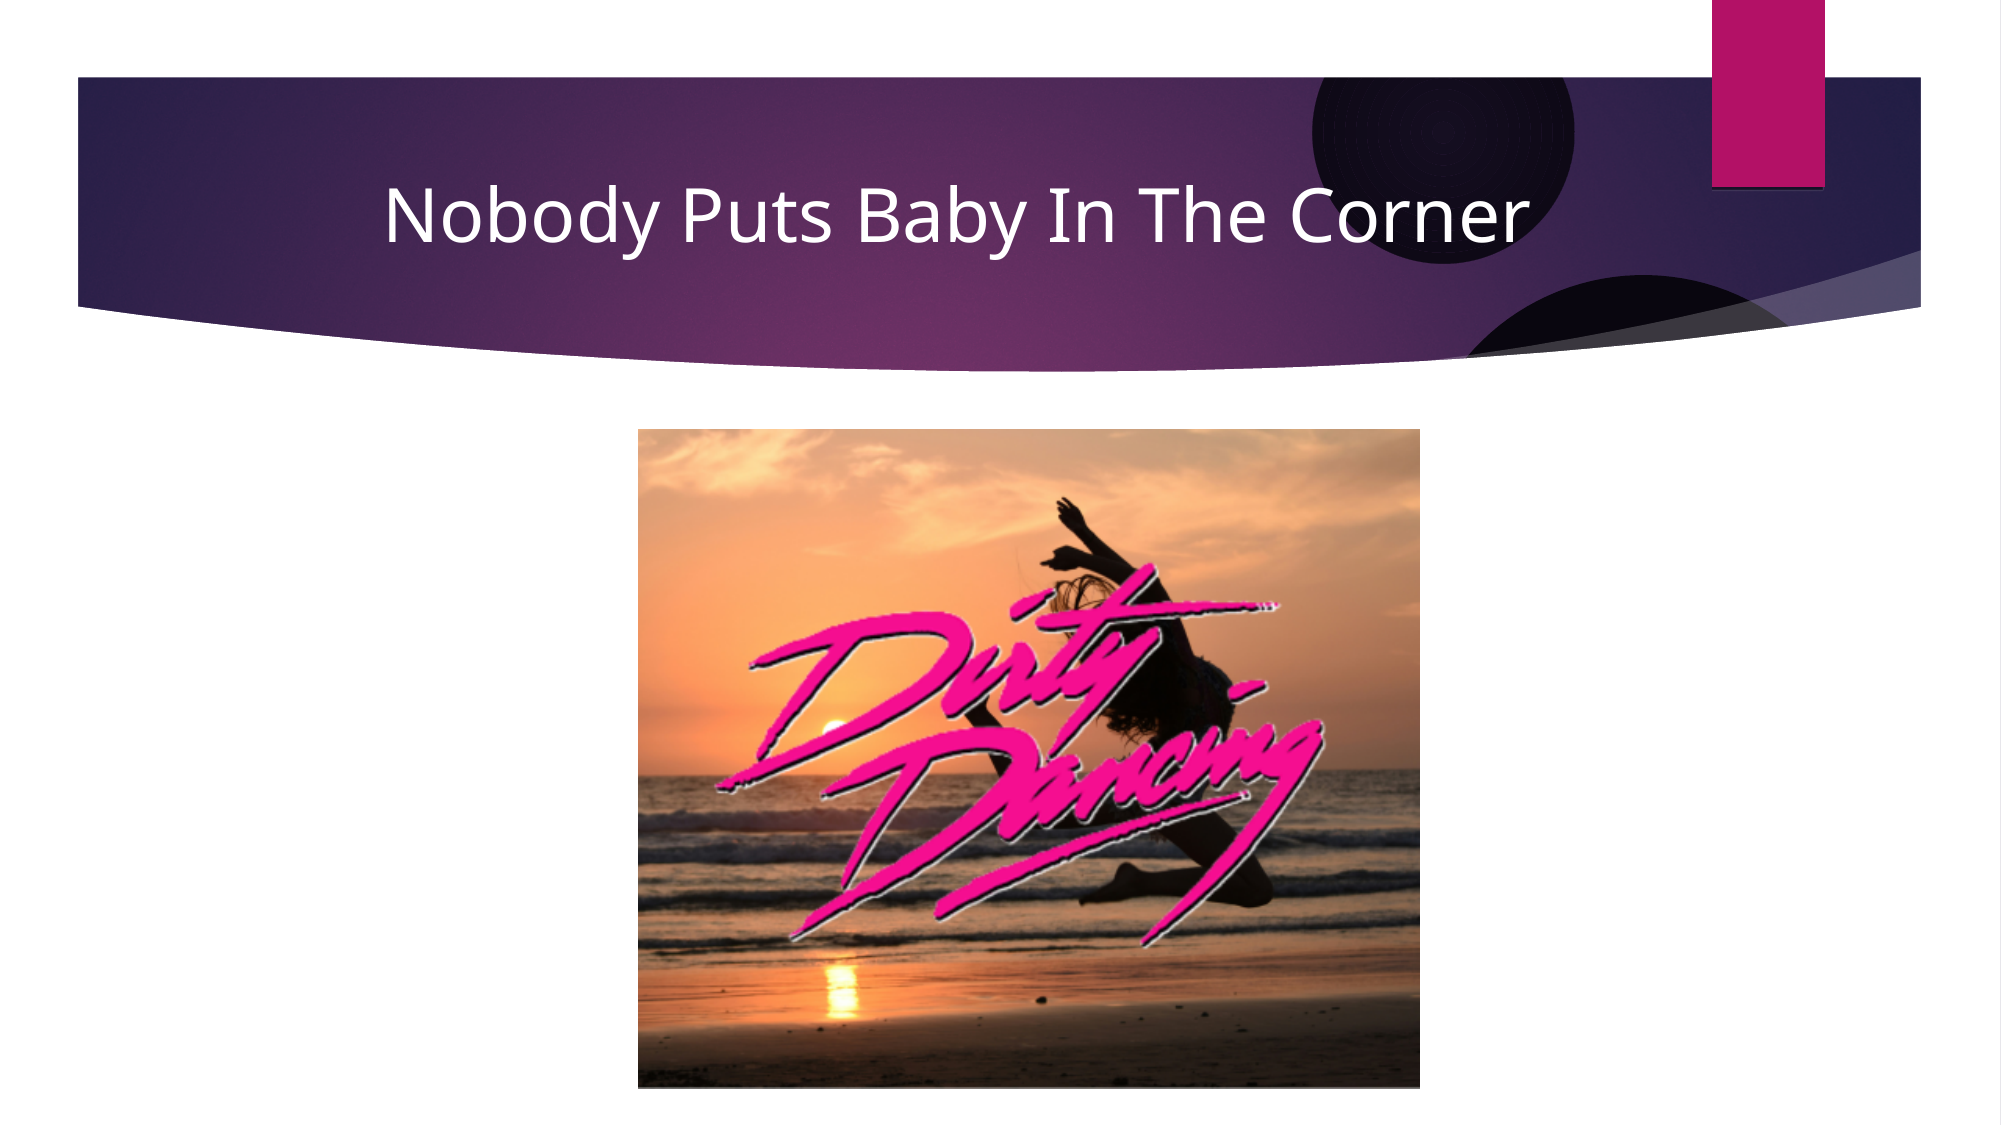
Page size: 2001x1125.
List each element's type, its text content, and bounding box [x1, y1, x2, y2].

picture [638, 429, 1420, 1089]
title Nobody Puts Baby In The Corner [367, 97, 1835, 328]
